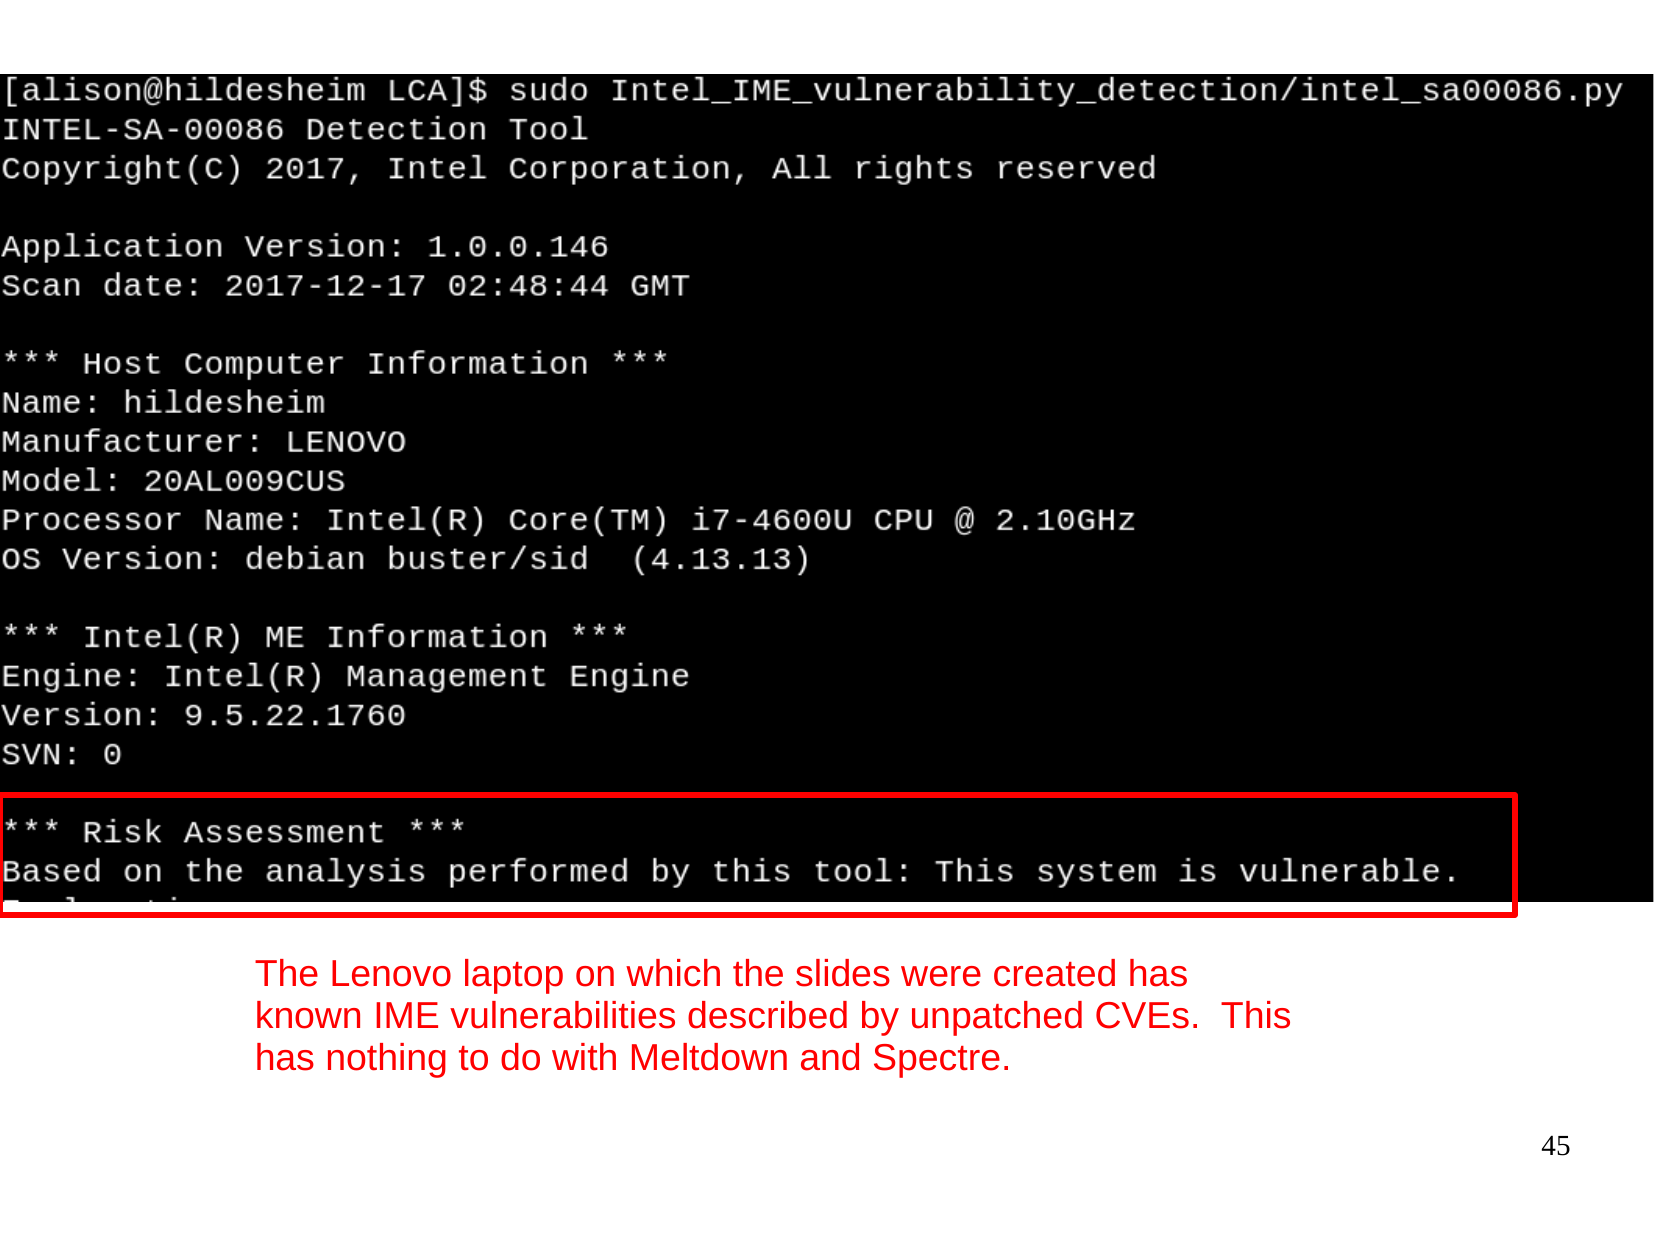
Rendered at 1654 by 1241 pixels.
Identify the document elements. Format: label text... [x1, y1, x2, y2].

picture [3, 798, 1512, 902]
picture [0, 74, 1654, 902]
text_box The Lenovo laptop on which the slides were created has known IME vulnerabilities described by unpatched CVEs. This has nothing to do with Meltdown and Spectre. [240, 945, 1321, 1066]
